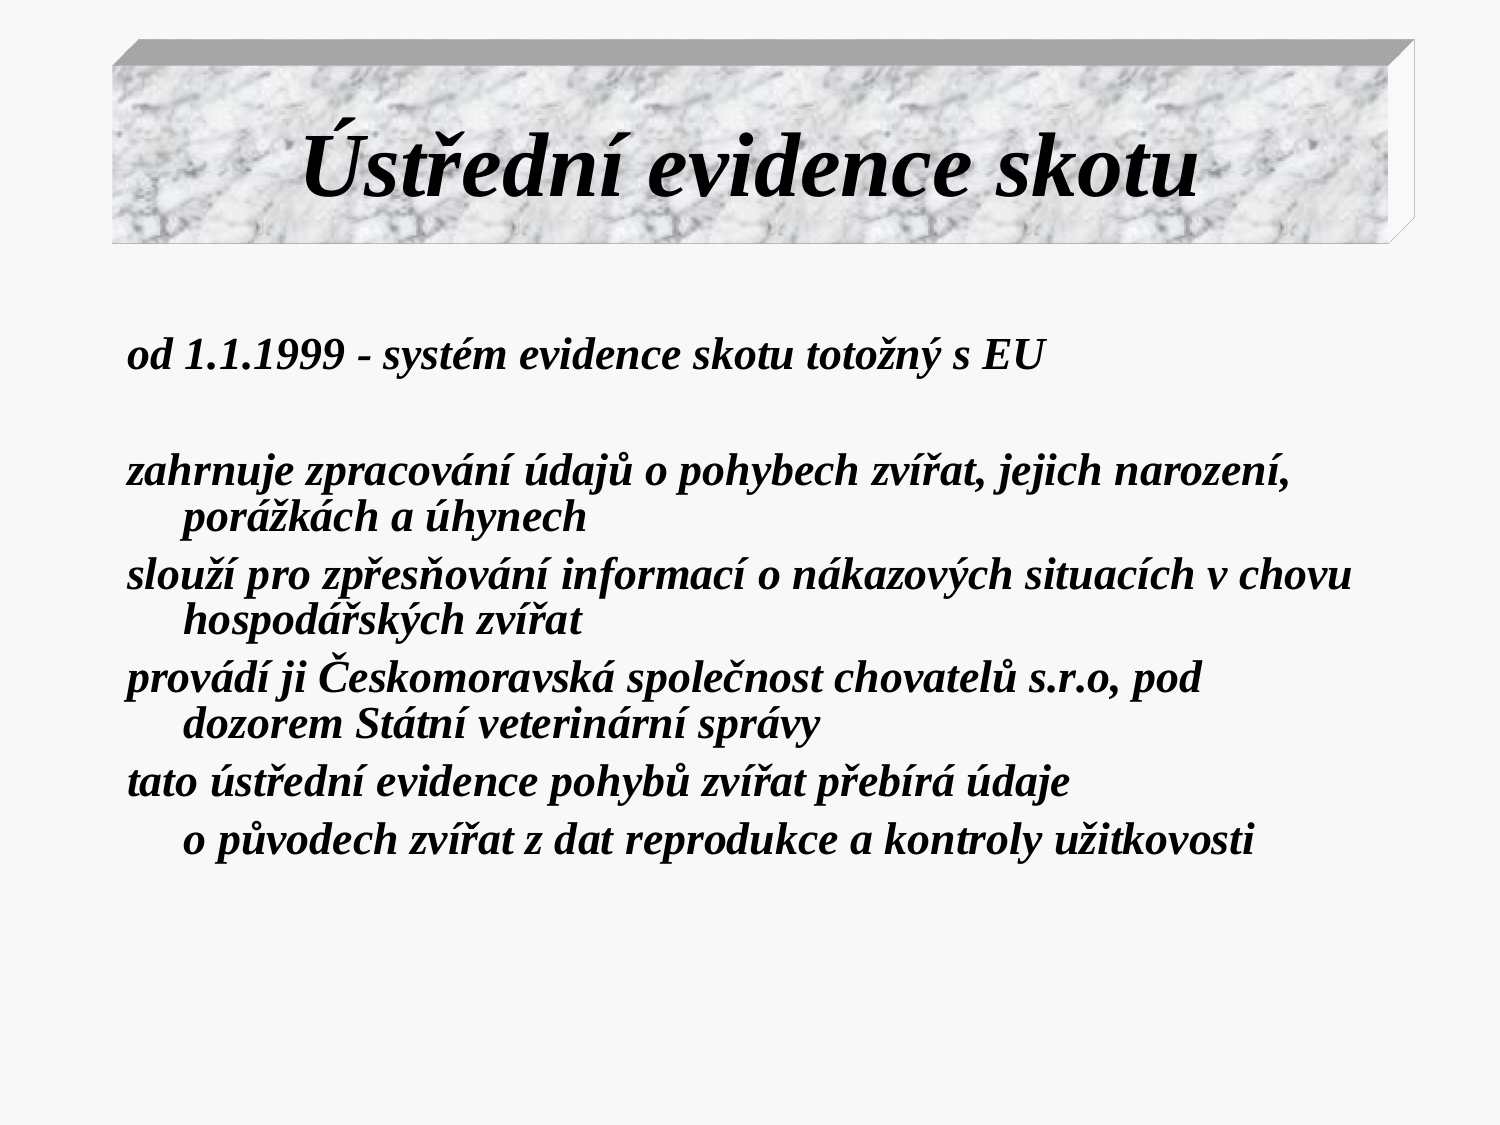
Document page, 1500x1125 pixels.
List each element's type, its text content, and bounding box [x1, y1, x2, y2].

text_box [112, 39, 1414, 243]
list od 1.1.1999 - systém evidence skotu totožný s EU zahrnuje zpracování údajů o pohybech zvířat, jejich narození, porážkách a úhynech slouží pro zpřesňování informací o nákazových situacích v chovu hospodářských zvířat provádí ji Českomoravská společnost chovatelů s.r.o, pod dozorem Státní veterinární správy tato ústřední evidence pohybů zvířat přebírá údaje o původech zvířat z dat reprodukce a kontroly užitkovosti [112, 324, 1388, 1001]
title Ústřední evidence skotu [112, 99, 1388, 232]
